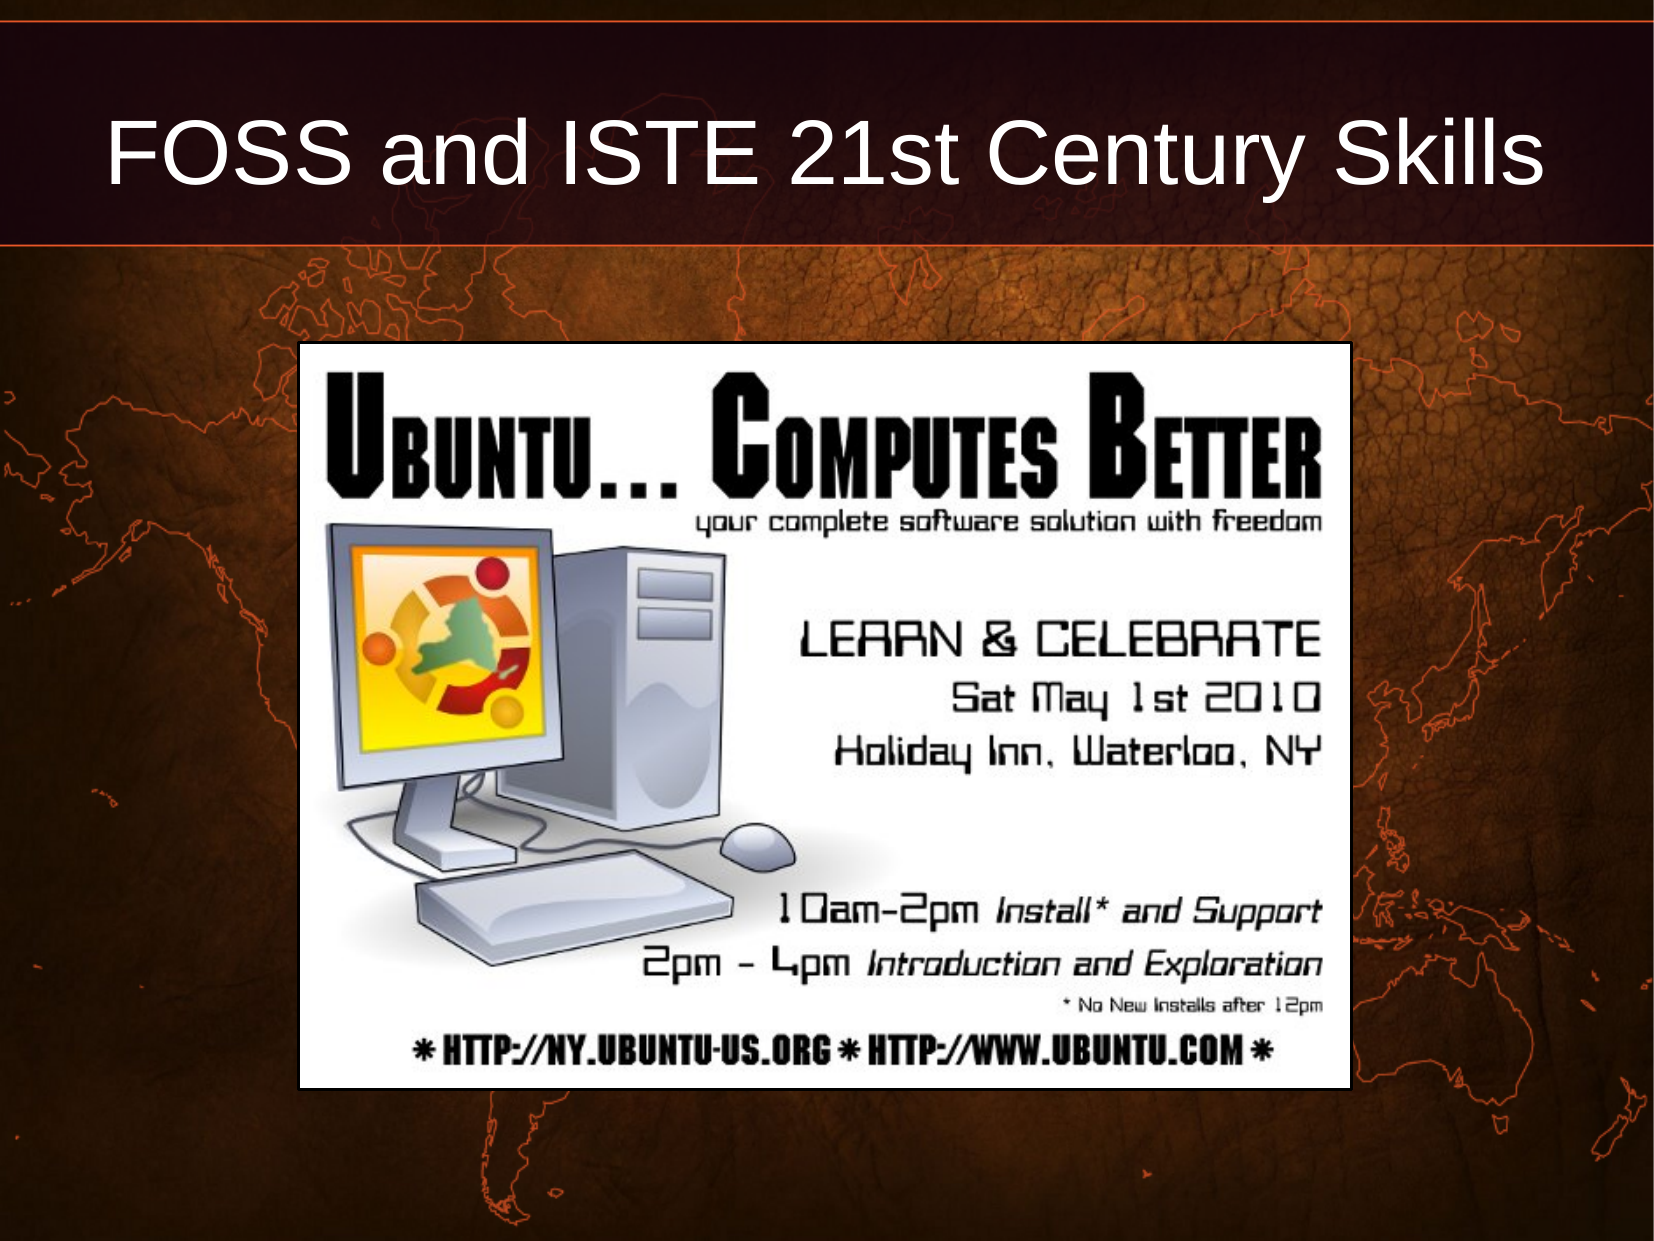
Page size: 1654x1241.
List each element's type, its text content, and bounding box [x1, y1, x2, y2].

picture [0, 0, 1654, 1241]
title FOSS and ISTE 21st Century Skills [82, 49, 1571, 257]
